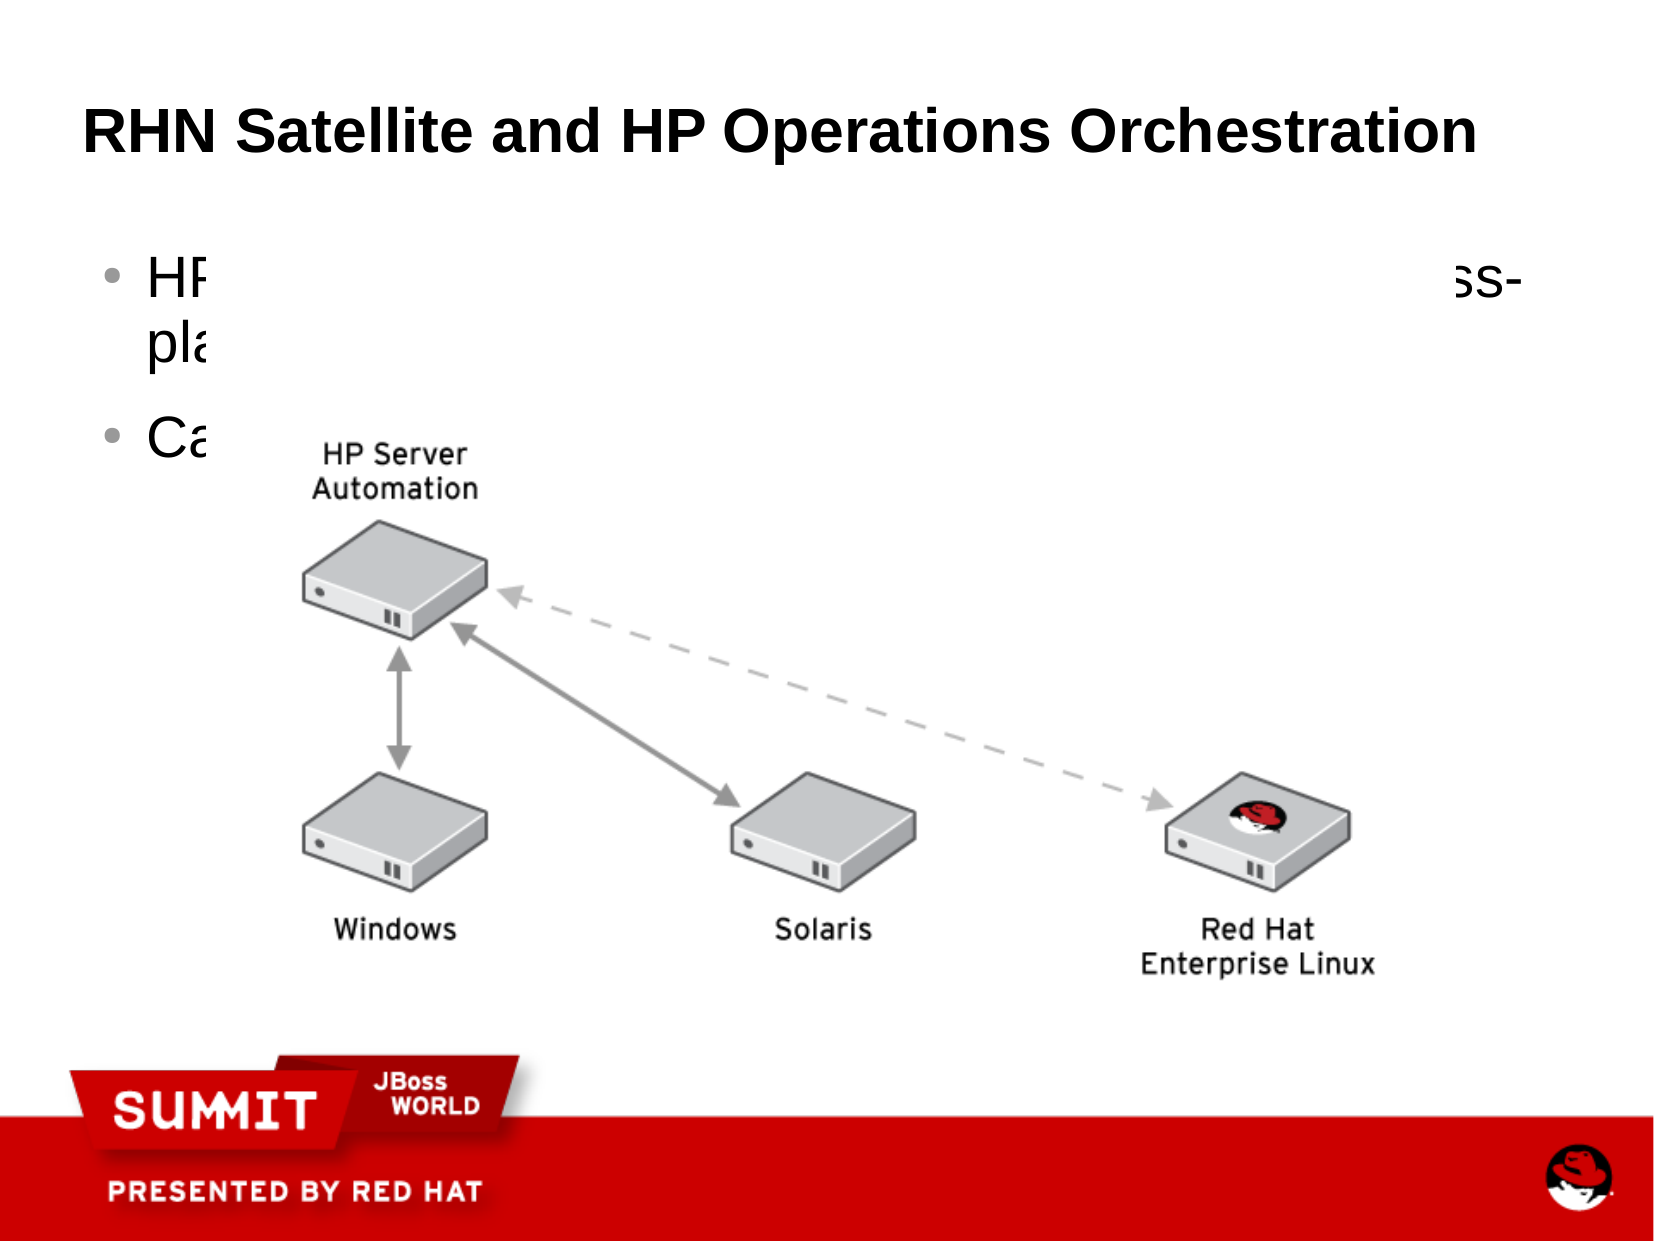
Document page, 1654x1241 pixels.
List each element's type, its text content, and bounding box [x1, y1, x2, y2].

picture [390, 244, 1576, 1039]
picture [0, 1043, 1654, 1241]
title RHN Satellite and HP Operations Orchestration [82, 37, 1571, 226]
list HP Server Automation can manage lifecycle of cross-platform systems Cannot manage all aspects of RHEL [86, 244, 390, 1039]
